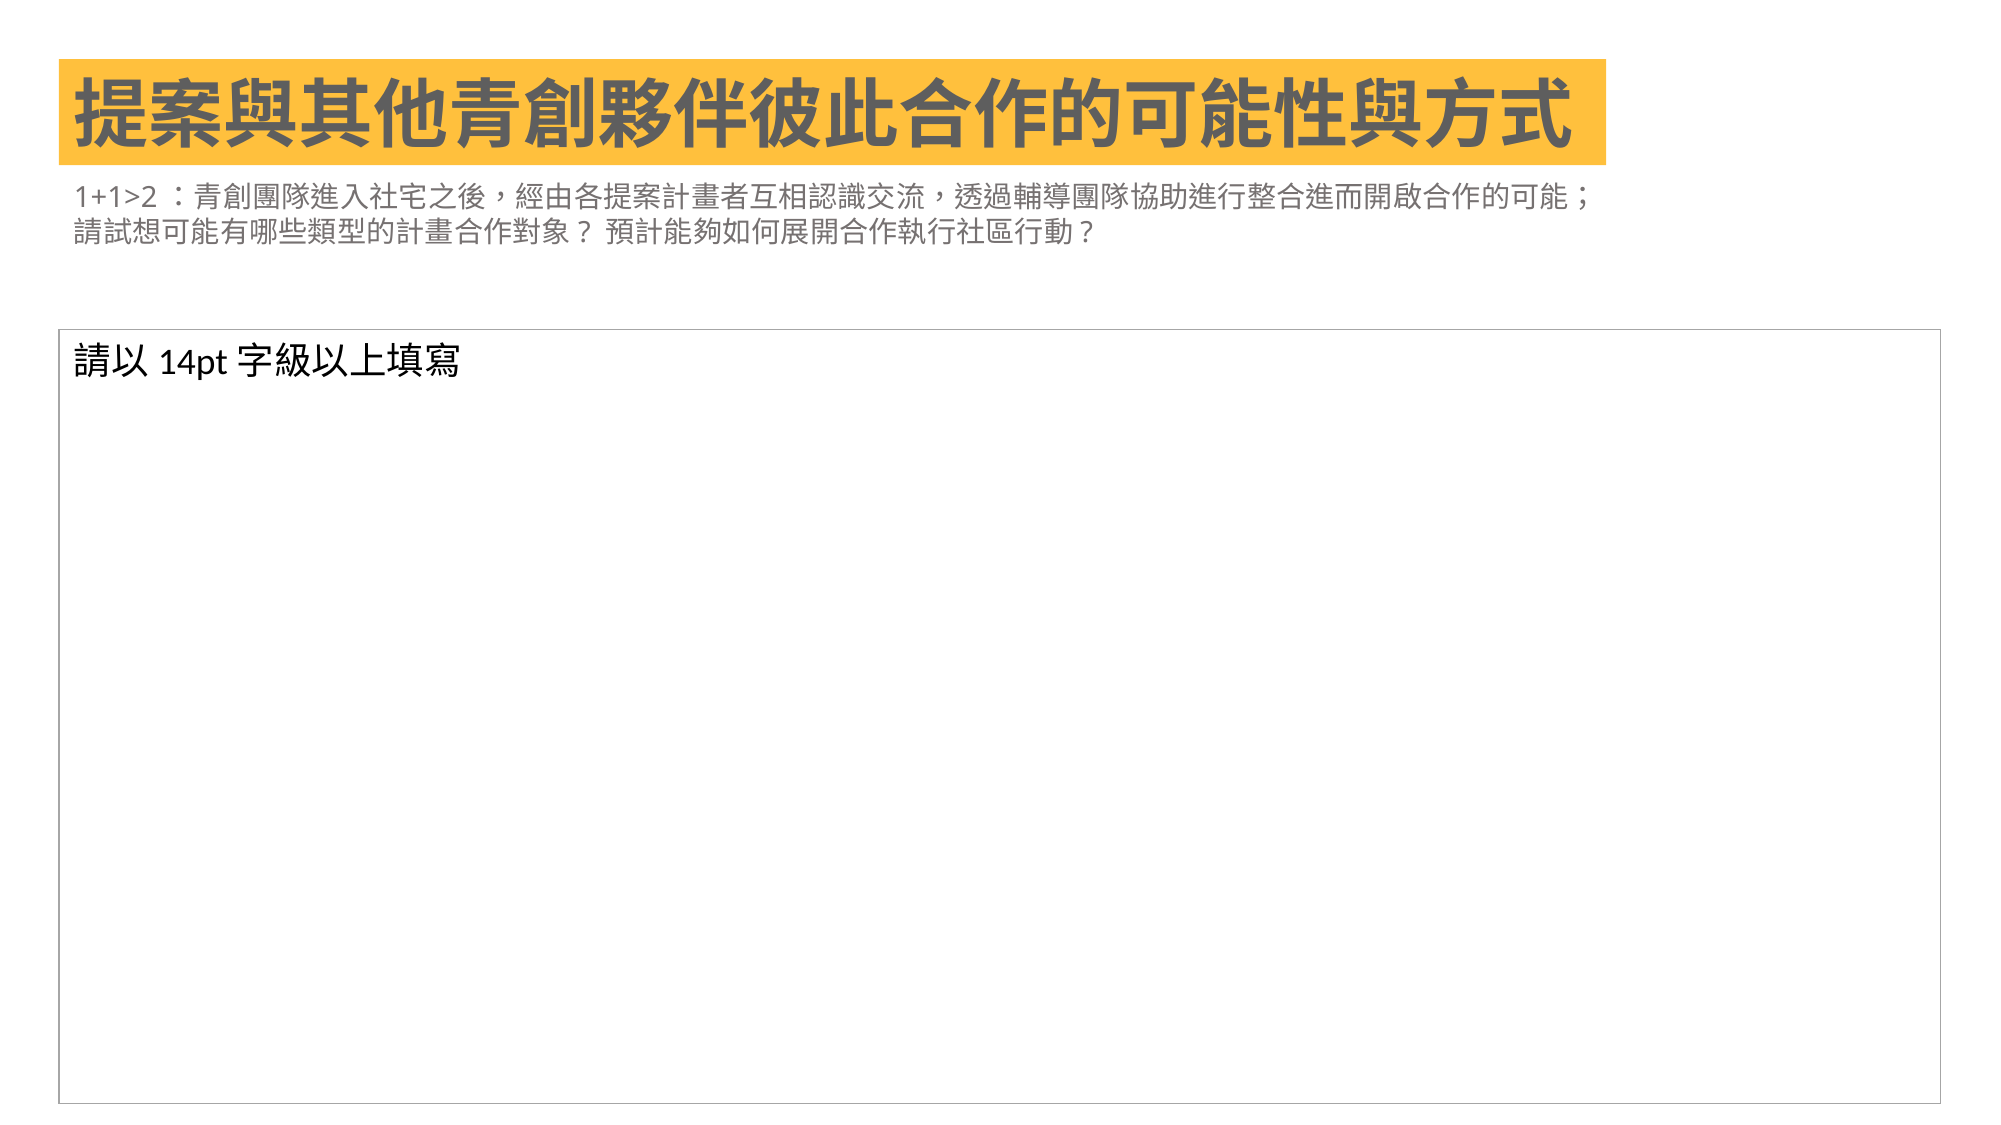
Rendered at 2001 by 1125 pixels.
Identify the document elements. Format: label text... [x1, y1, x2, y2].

text_box 1+1>2：青創團隊進入社宅之後，經由各提案計畫者互相認識交流，透過輔導團隊協助進行整合進而開啟合作的可能； 請試想可能有哪些類型的計畫合作對象? 預計能夠如何展開合作執行社區行動? [58, 171, 1949, 258]
text_box 請以14pt字級以上填寫 [58, 329, 1941, 1104]
text_box 提案與其他青創夥伴彼此合作的可能性與方式 [58, 59, 1607, 166]
